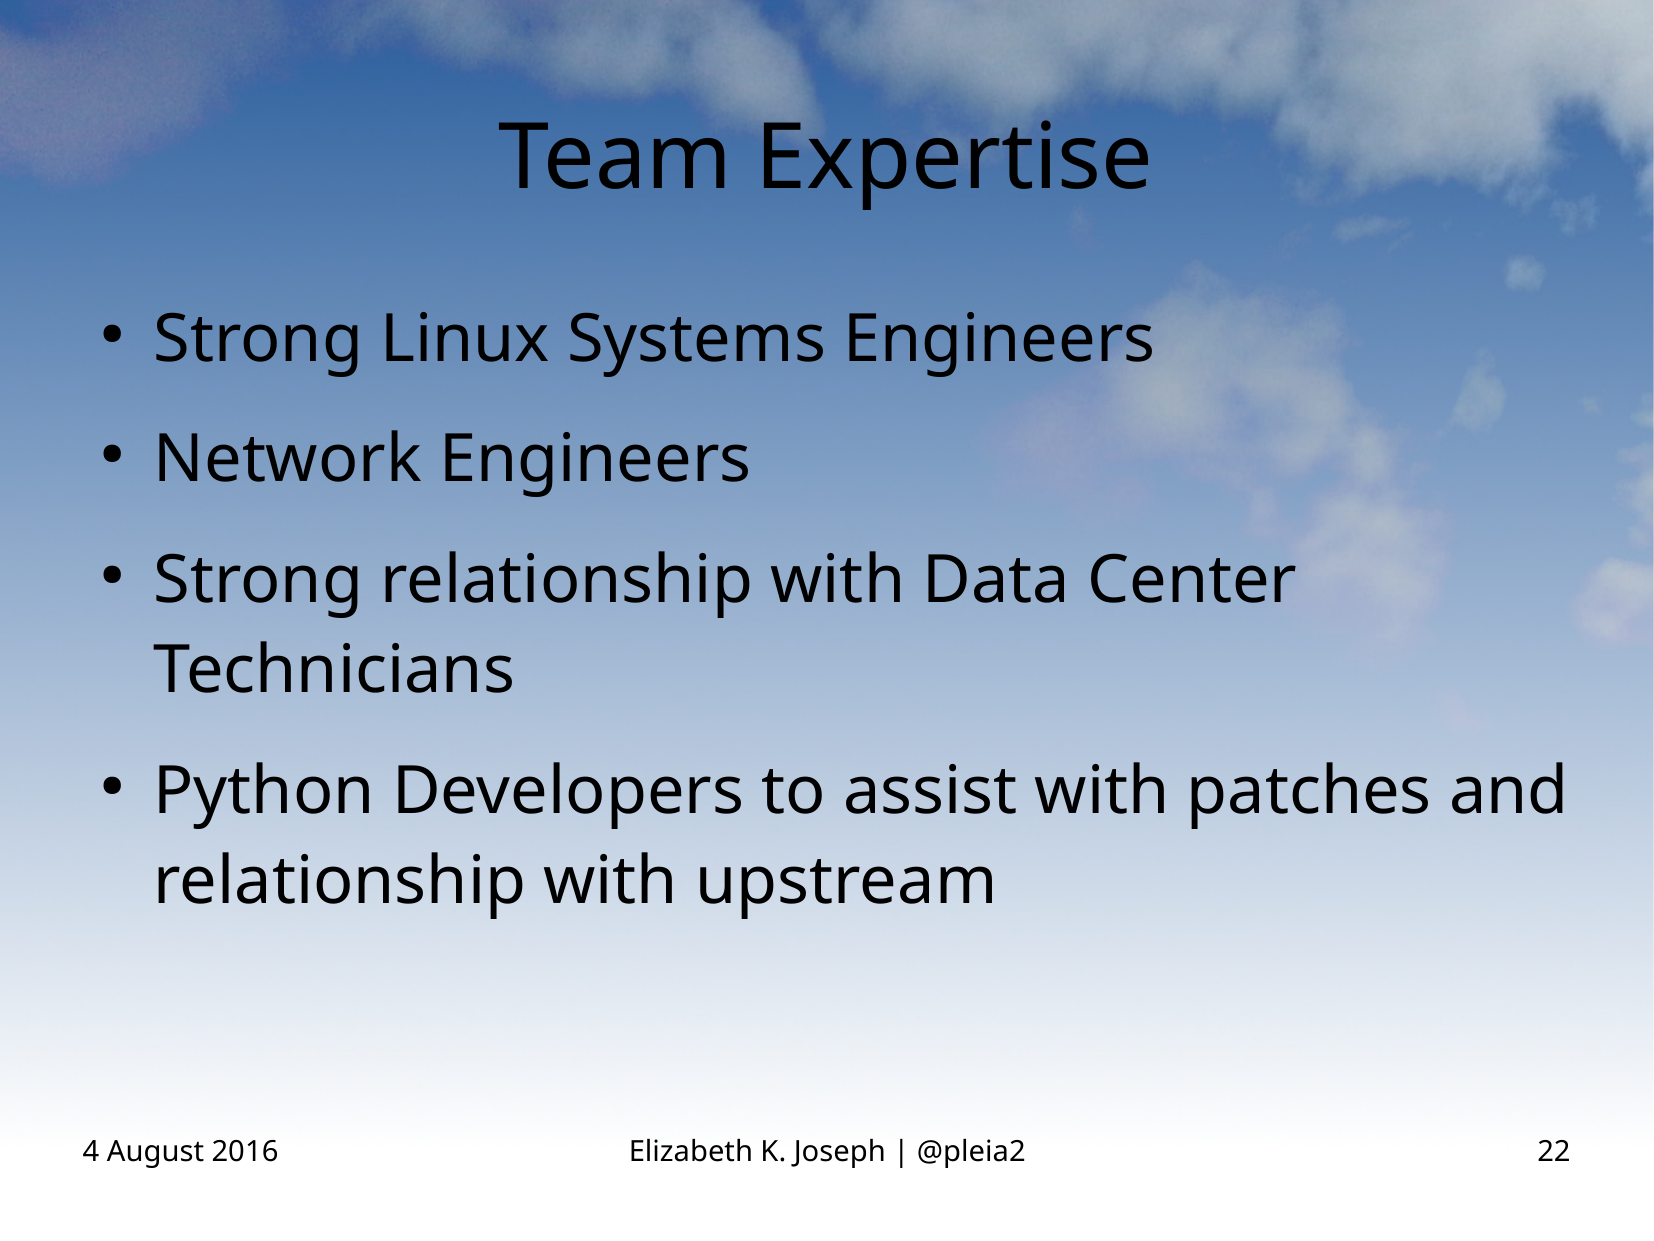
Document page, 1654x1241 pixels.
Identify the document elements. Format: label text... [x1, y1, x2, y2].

list Strong Linux Systems Engineers Network Engineers Strong relationship with Data Center Technicians Python Developers to assist with patches and relationship with upstream [82, 290, 1571, 1010]
picture [0, 0, 1654, 1241]
title Team Expertise [82, 49, 1571, 257]
